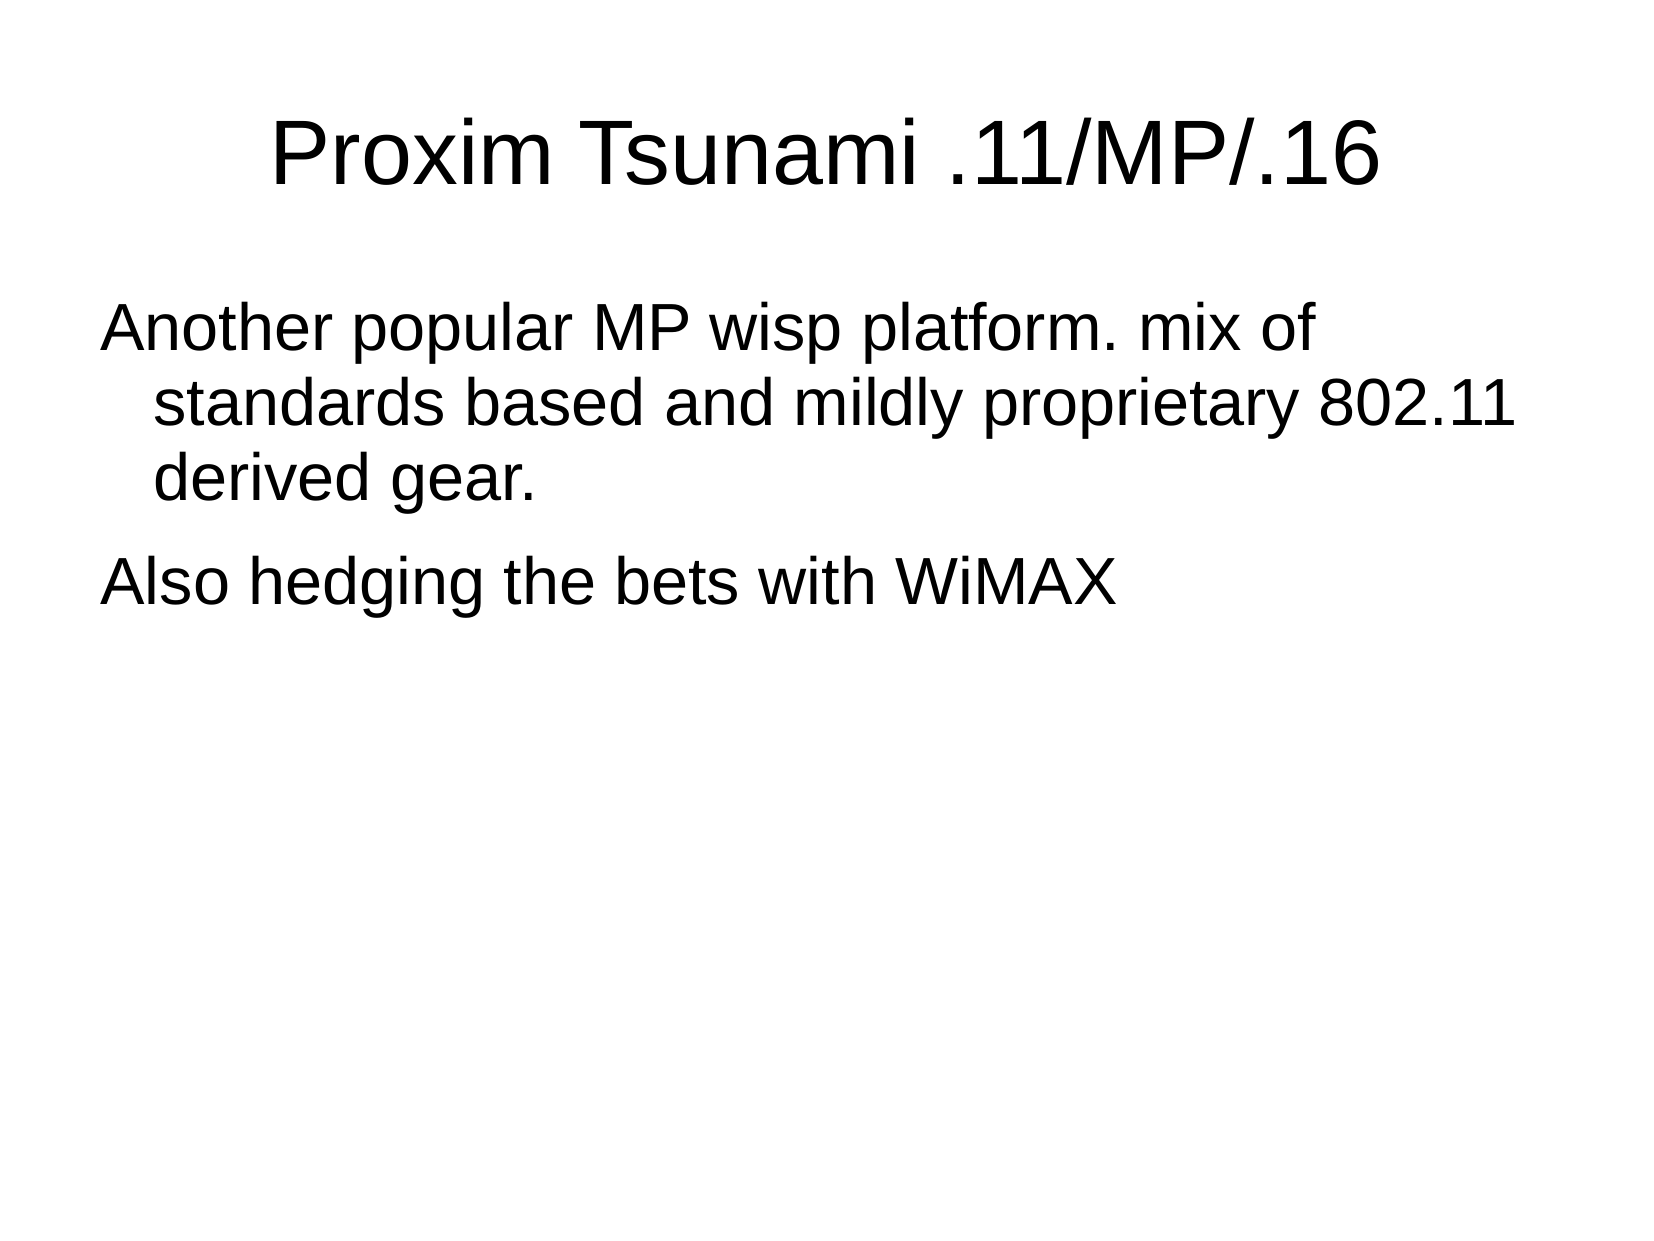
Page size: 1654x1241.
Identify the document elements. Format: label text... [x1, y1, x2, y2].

title Proxim Tsunami .11/MP/.16 [82, 56, 1571, 250]
list Another popular MP wisp platform. mix of standards based and mildly proprietary 802.11 derived gear. Also hedging the bets with WiMAX [82, 290, 1571, 1094]
